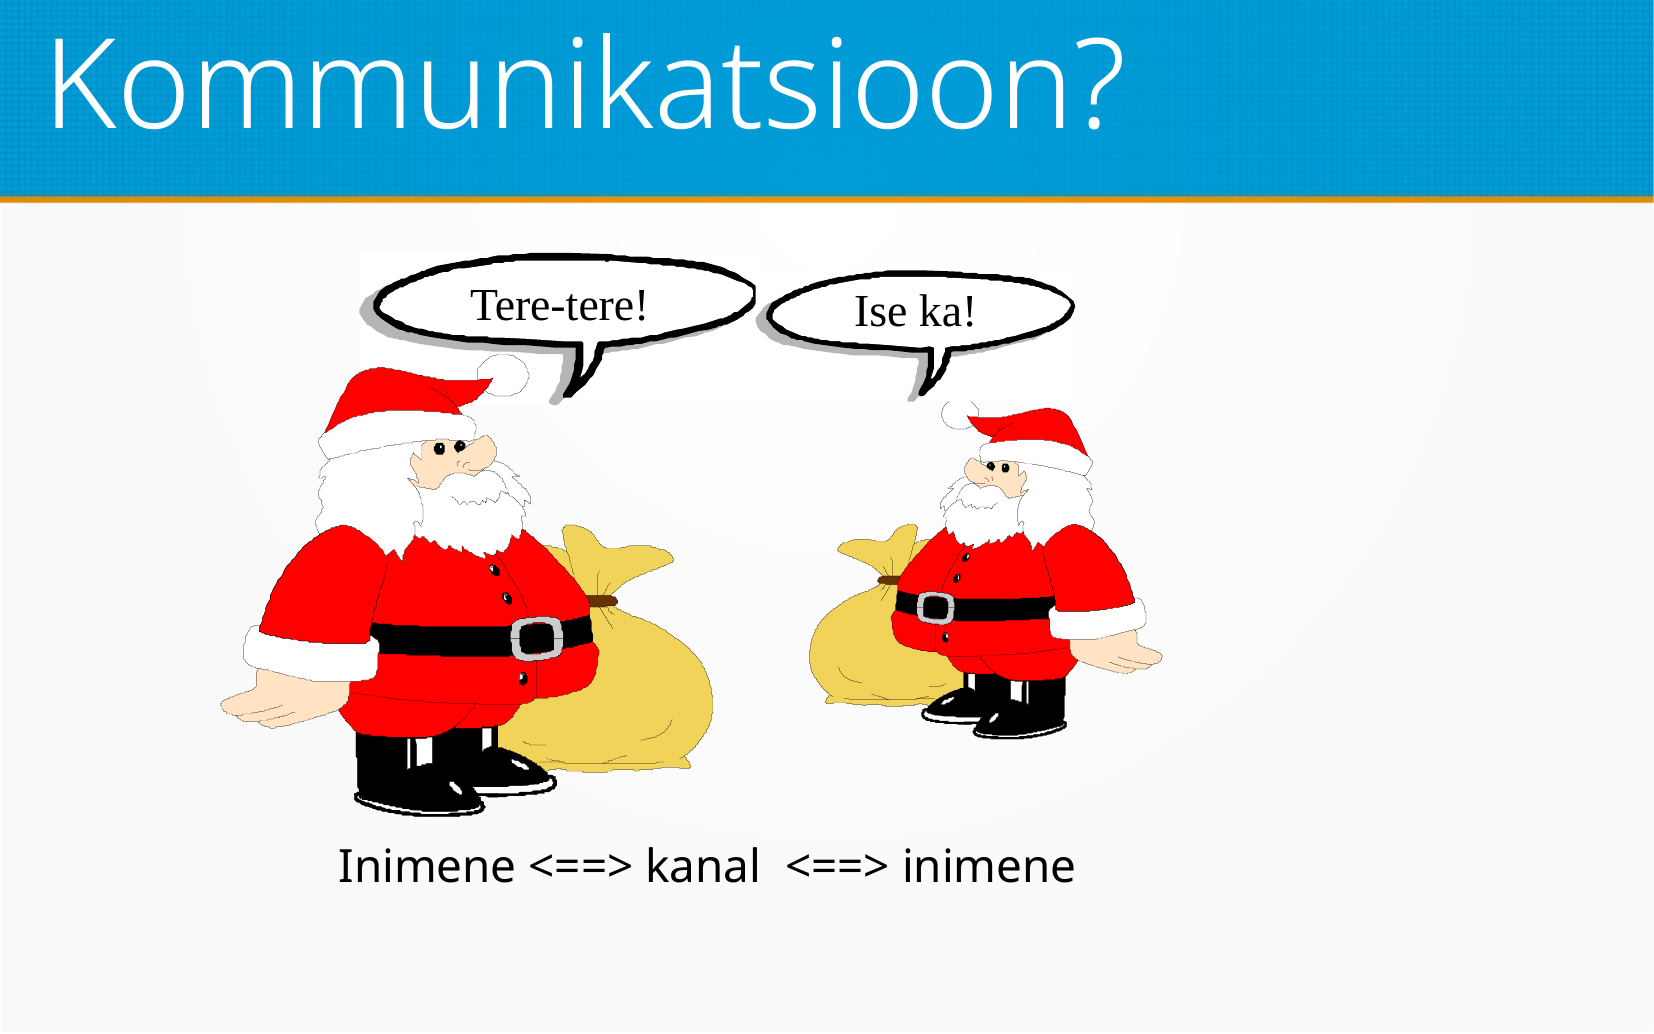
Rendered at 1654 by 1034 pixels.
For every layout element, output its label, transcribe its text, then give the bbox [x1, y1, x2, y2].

text_box Inimene <==> kanal <==> inimene [332, 832, 1217, 898]
picture [0, 195, 1654, 1034]
text_box Ise ka! [755, 270, 1076, 403]
text_box Tere-tere! [359, 252, 760, 407]
title Kommunikatsioon? [43, 0, 1619, 166]
